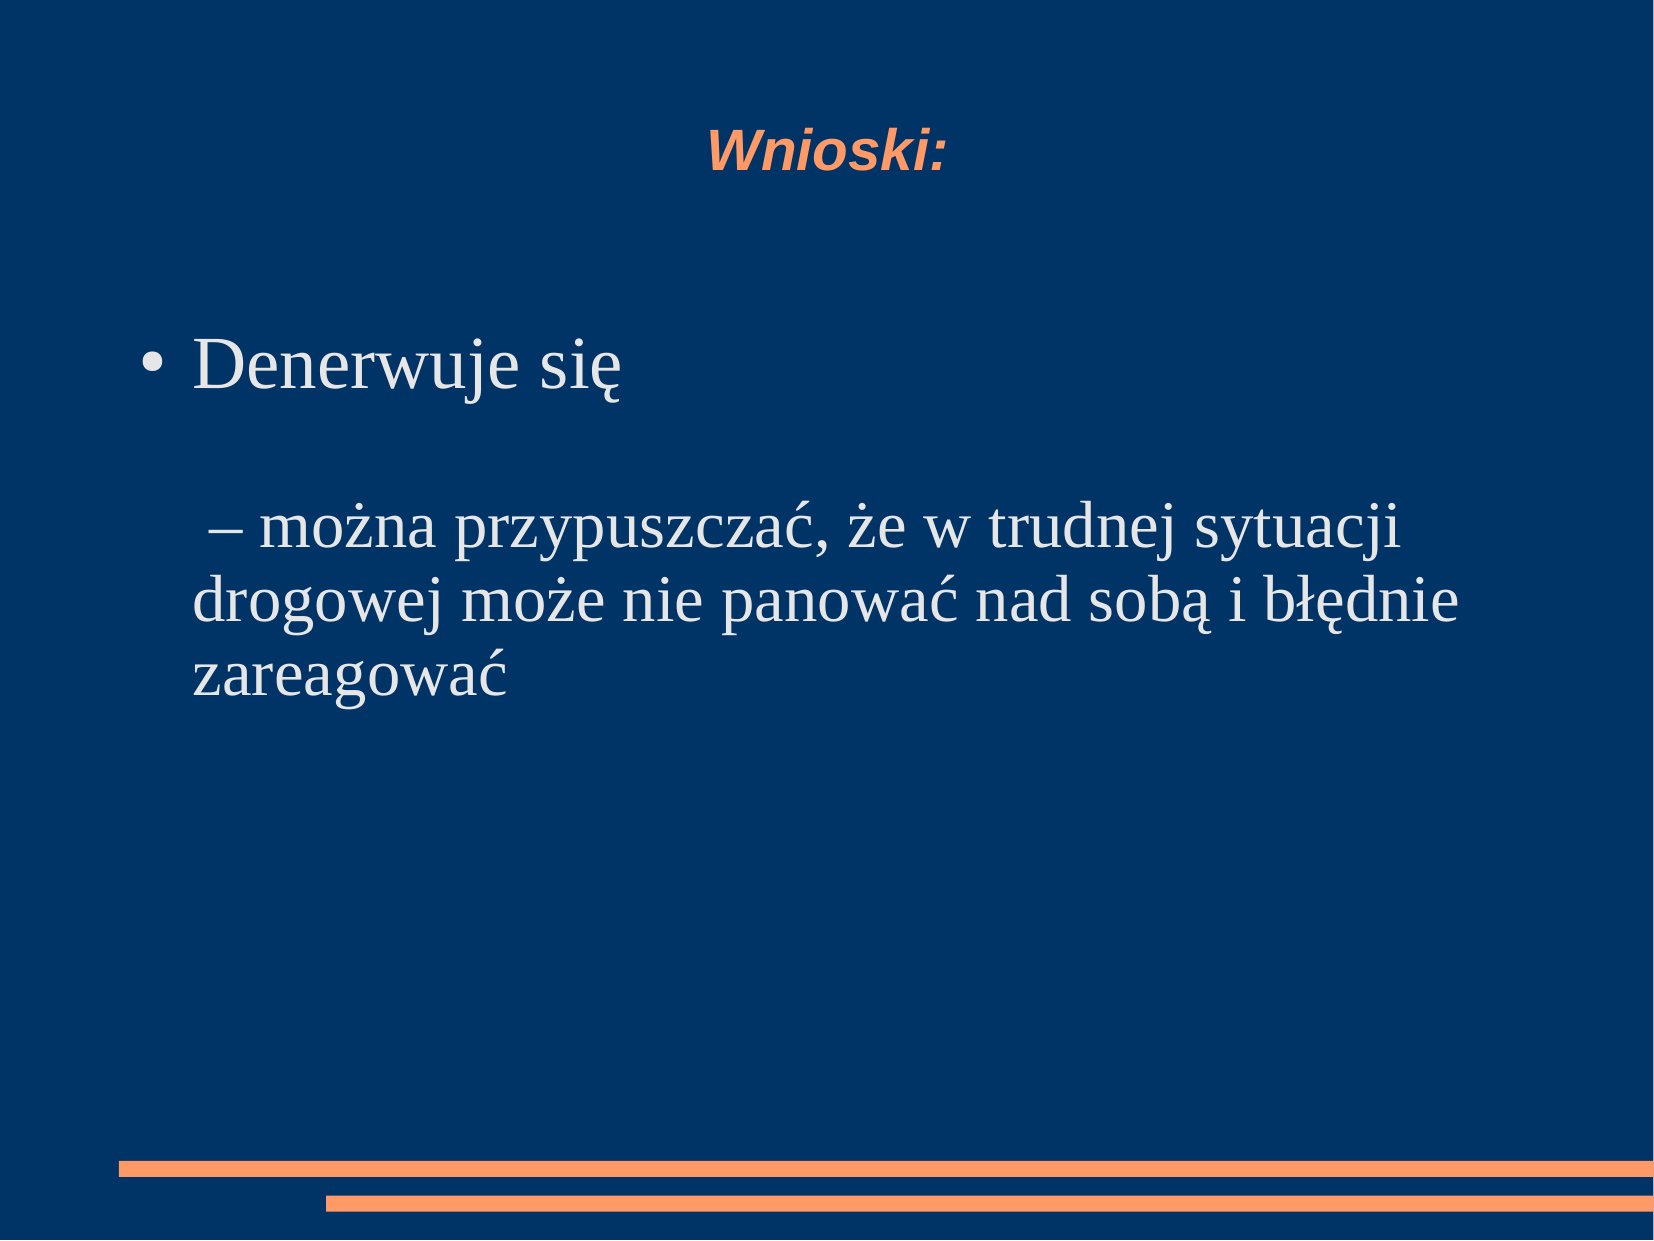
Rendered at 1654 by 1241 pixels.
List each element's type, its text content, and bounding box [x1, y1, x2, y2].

list Denerwuje się – można przypuszczać, że w trudnej sytuacji drogowej może nie panować nad sobą i błędnie zareagować [121, 322, 1561, 1132]
title Wnioski: [121, 46, 1534, 254]
